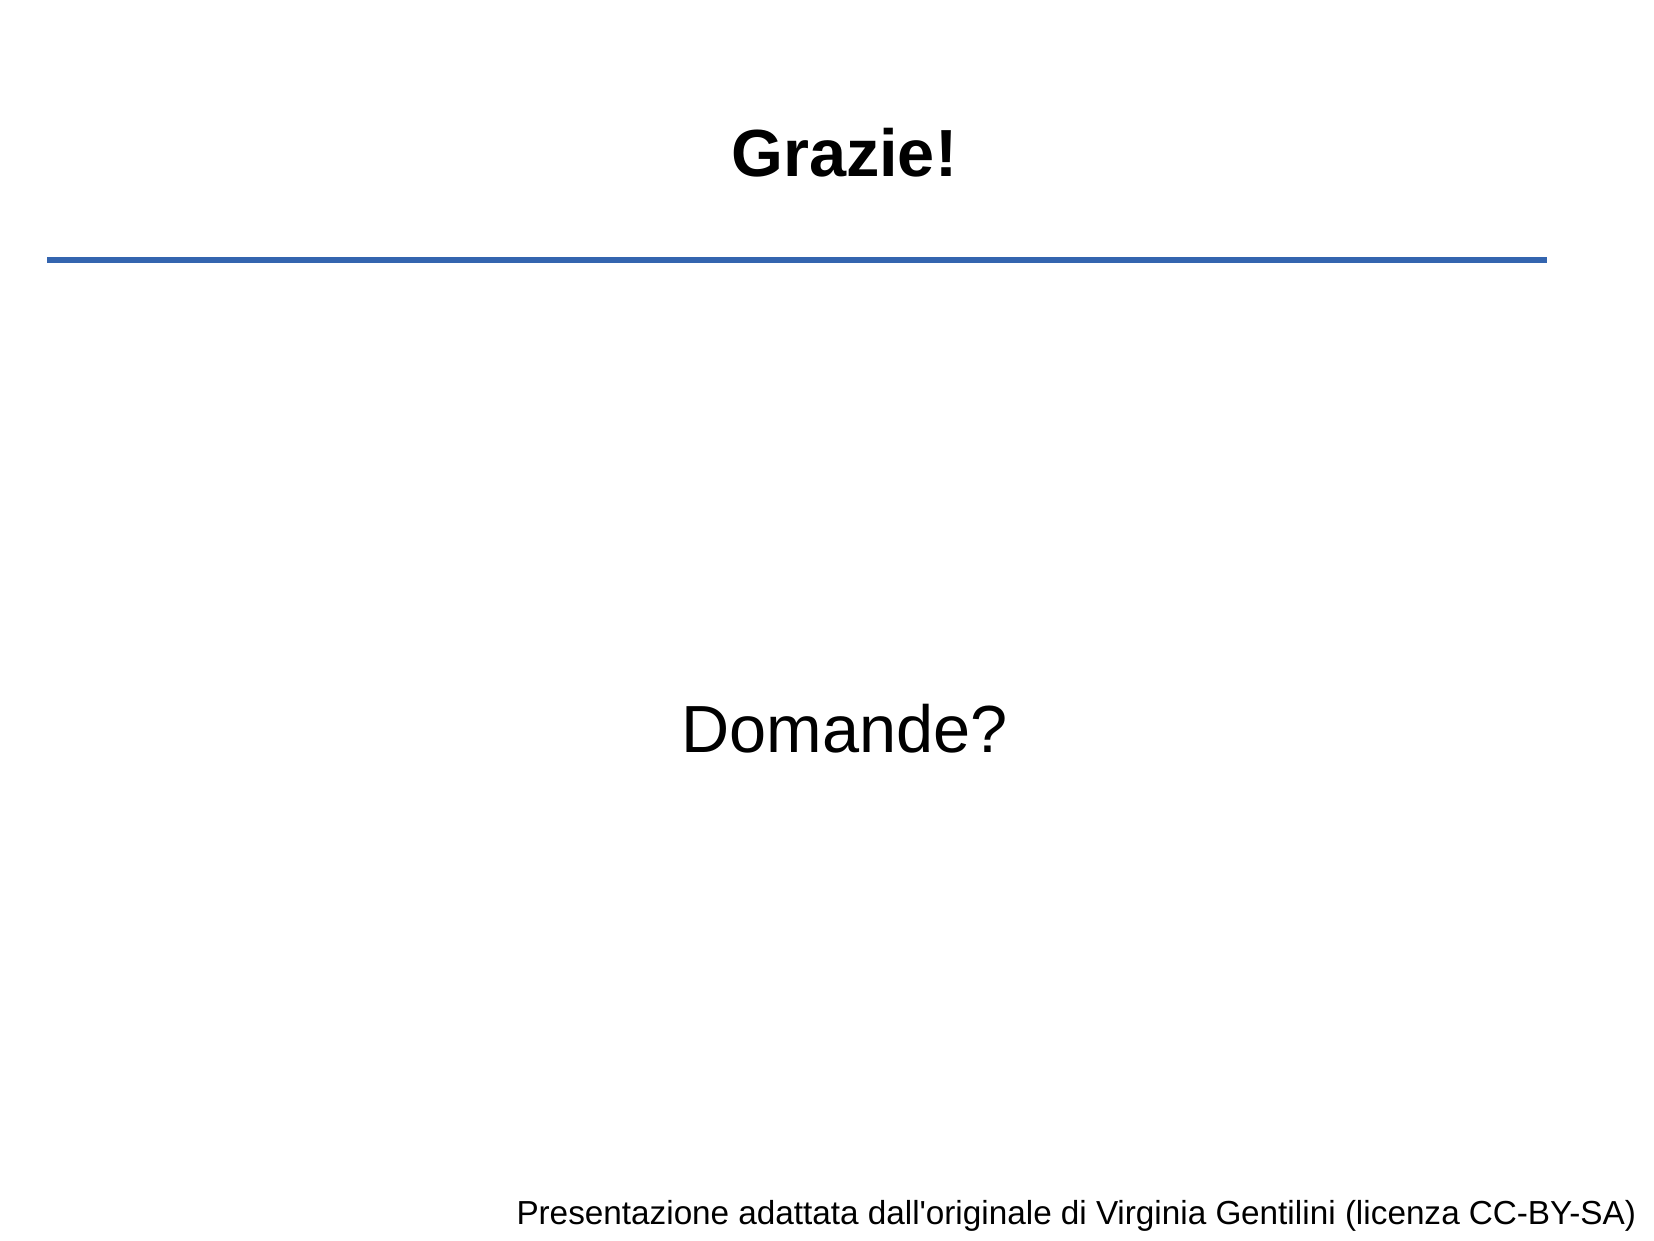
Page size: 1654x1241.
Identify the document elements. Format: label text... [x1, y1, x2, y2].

title Grazie! [118, 49, 1571, 257]
subtitle Domande? [118, 290, 1571, 1170]
text_box Presentazione adattata dall'originale di Virginia Gentilini (licenza CC-BY-SA) [501, 1187, 1653, 1240]
